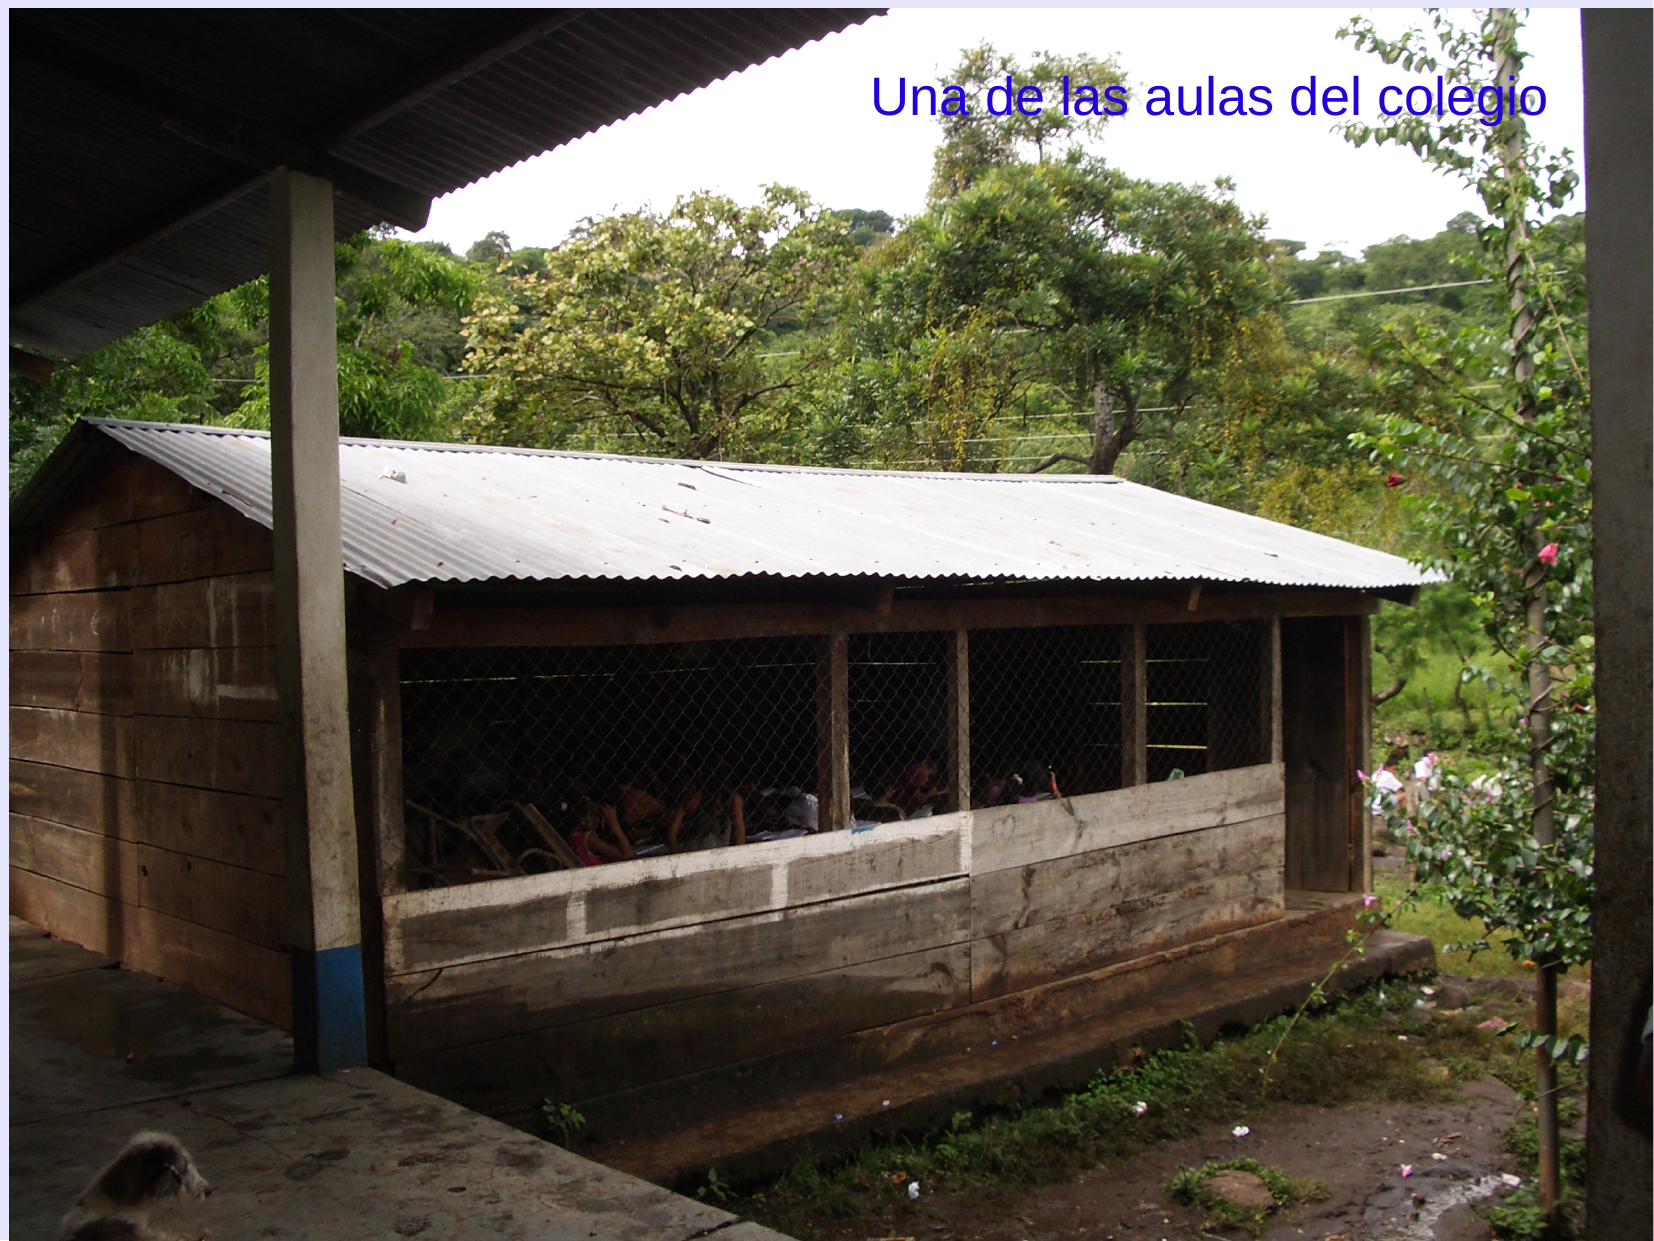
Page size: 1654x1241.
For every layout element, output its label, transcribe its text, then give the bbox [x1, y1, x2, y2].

text_box Una de las aulas del colegio [855, 59, 1565, 178]
picture [9, 8, 1654, 1241]
